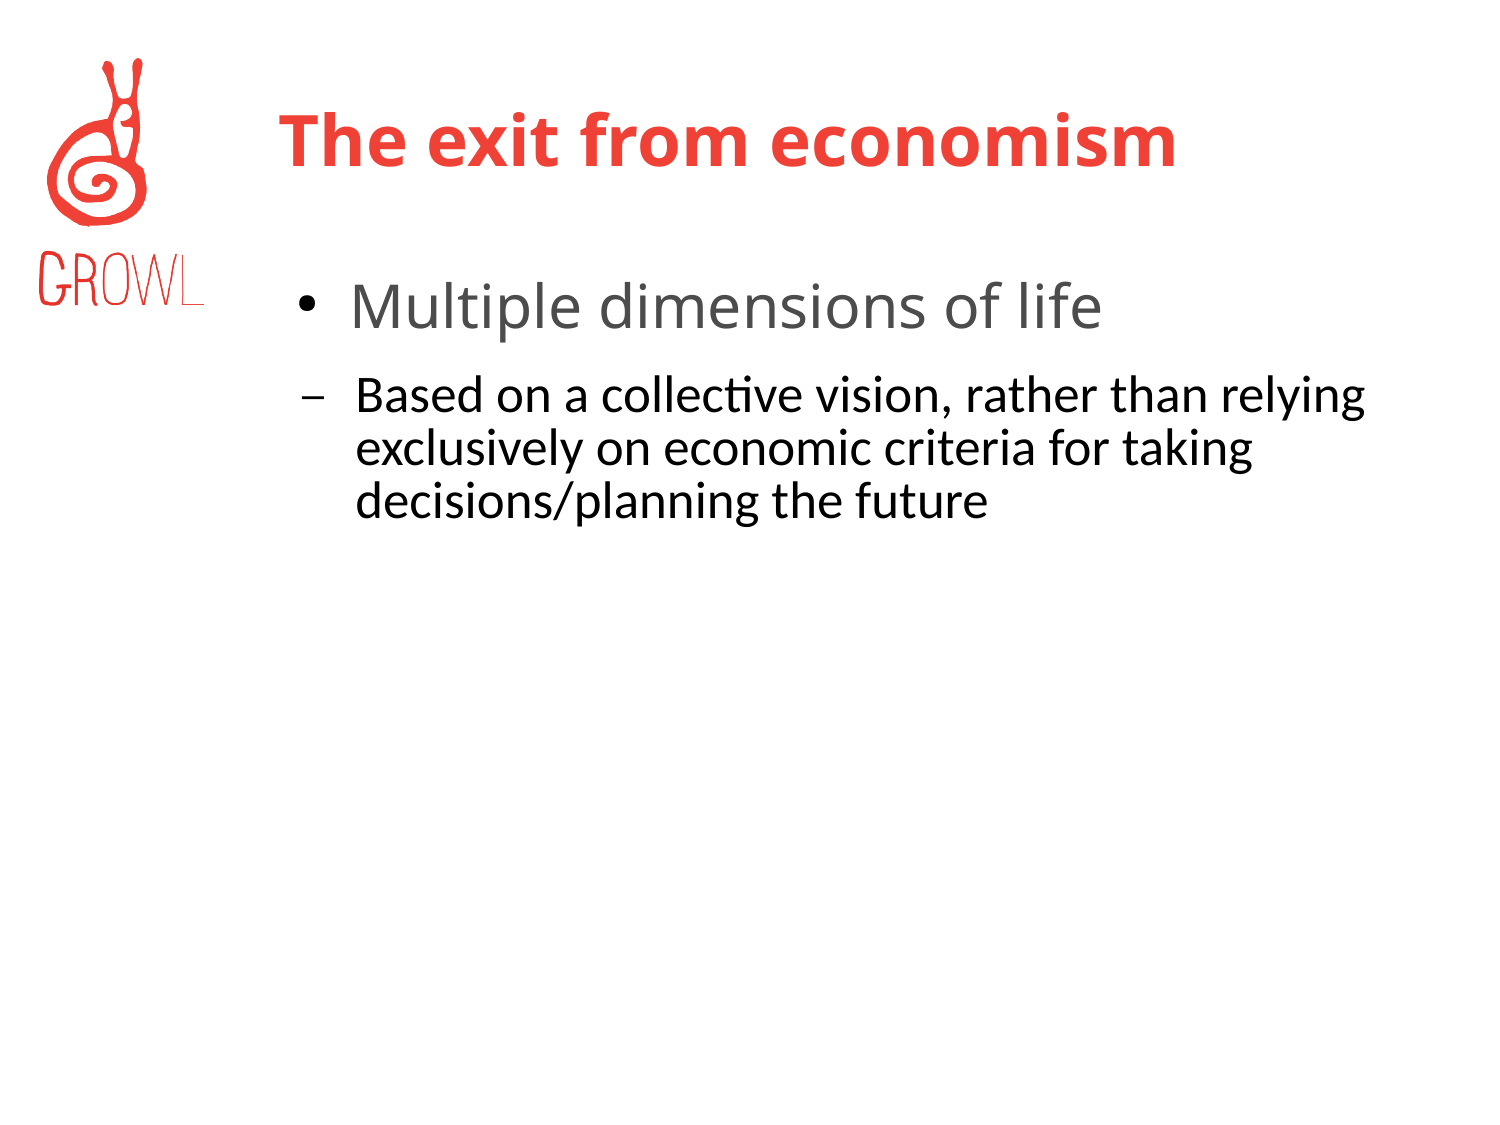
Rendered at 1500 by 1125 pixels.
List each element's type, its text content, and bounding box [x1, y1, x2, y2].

title The exit from economism [278, 44, 1425, 233]
picture [39, 58, 204, 306]
list Multiple dimensions of life Based on a collective vision, rather than relying exclusively on economic criteria for taking decisions/planning the future [278, 263, 1395, 916]
